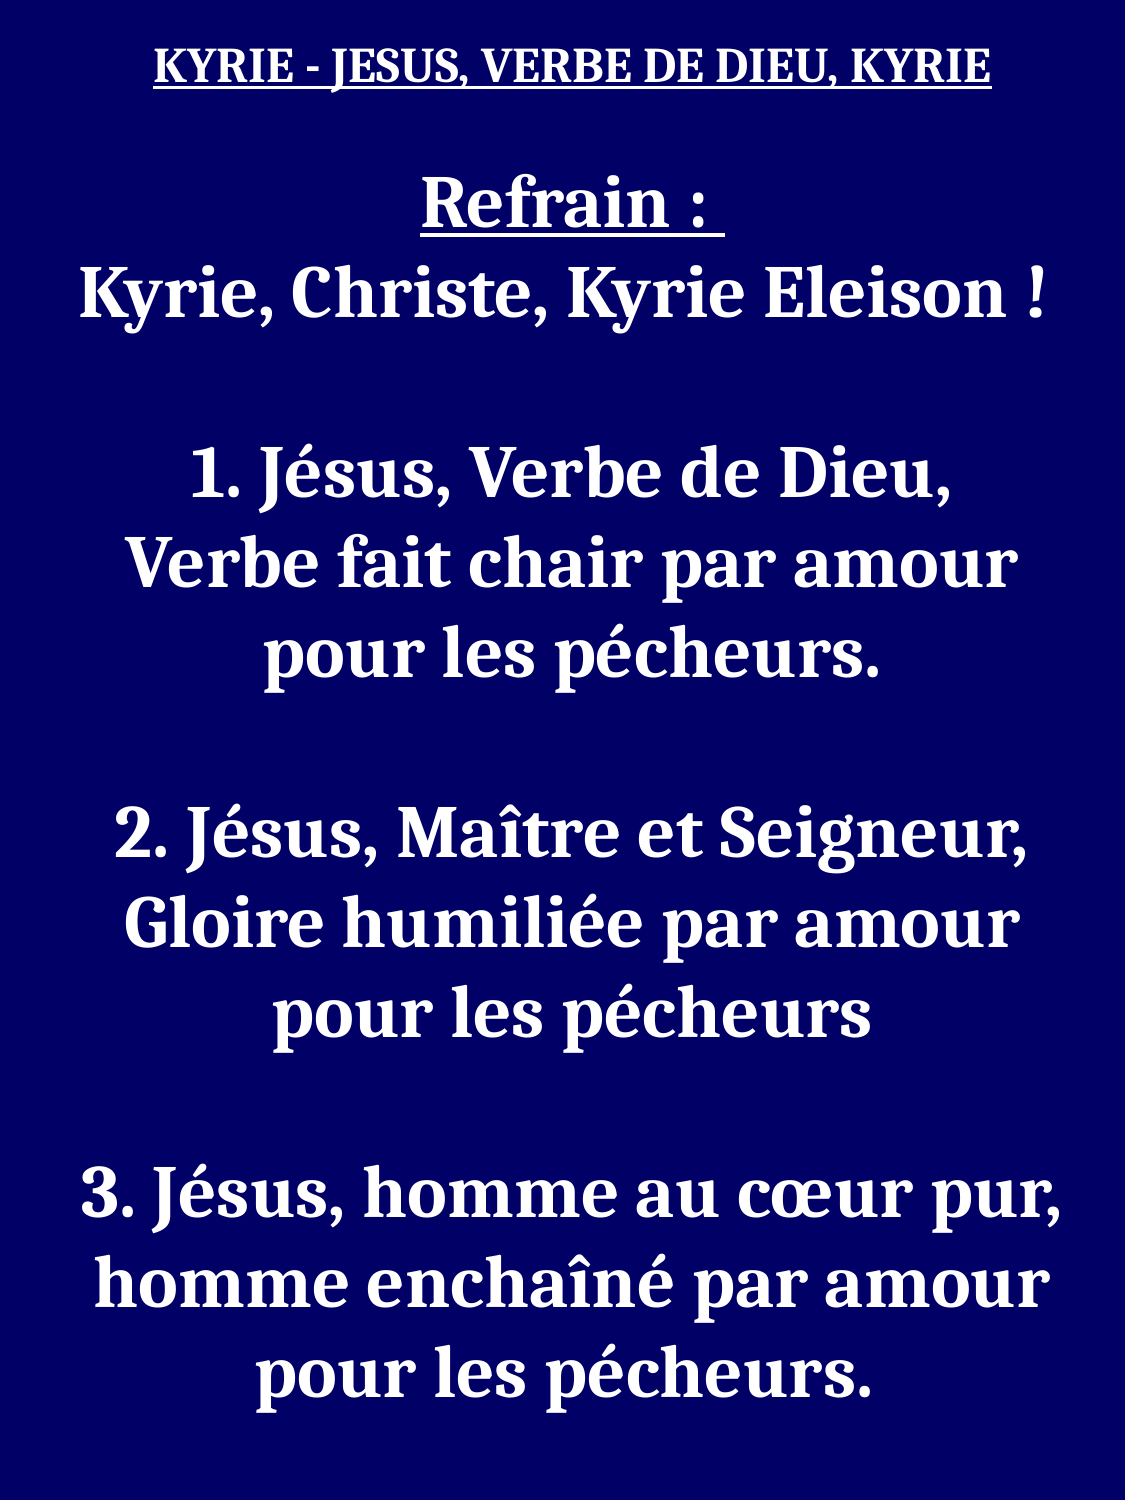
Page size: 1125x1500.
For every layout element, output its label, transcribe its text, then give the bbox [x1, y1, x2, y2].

text_box KYRIE - JESUS, VERBE DE DIEU, KYRIE Refrain : Kyrie, Christe, Kyrie Eleison ! 1. Jésus, Verbe de Dieu, Verbe fait chair par amour pour les pécheurs. 2. Jésus, Maître et Seigneur, Gloire humiliée par amour pour les pécheurs 3. Jésus, homme au cœur pur, homme enchaîné par amour pour les pécheurs. [47, 25, 1099, 1419]
